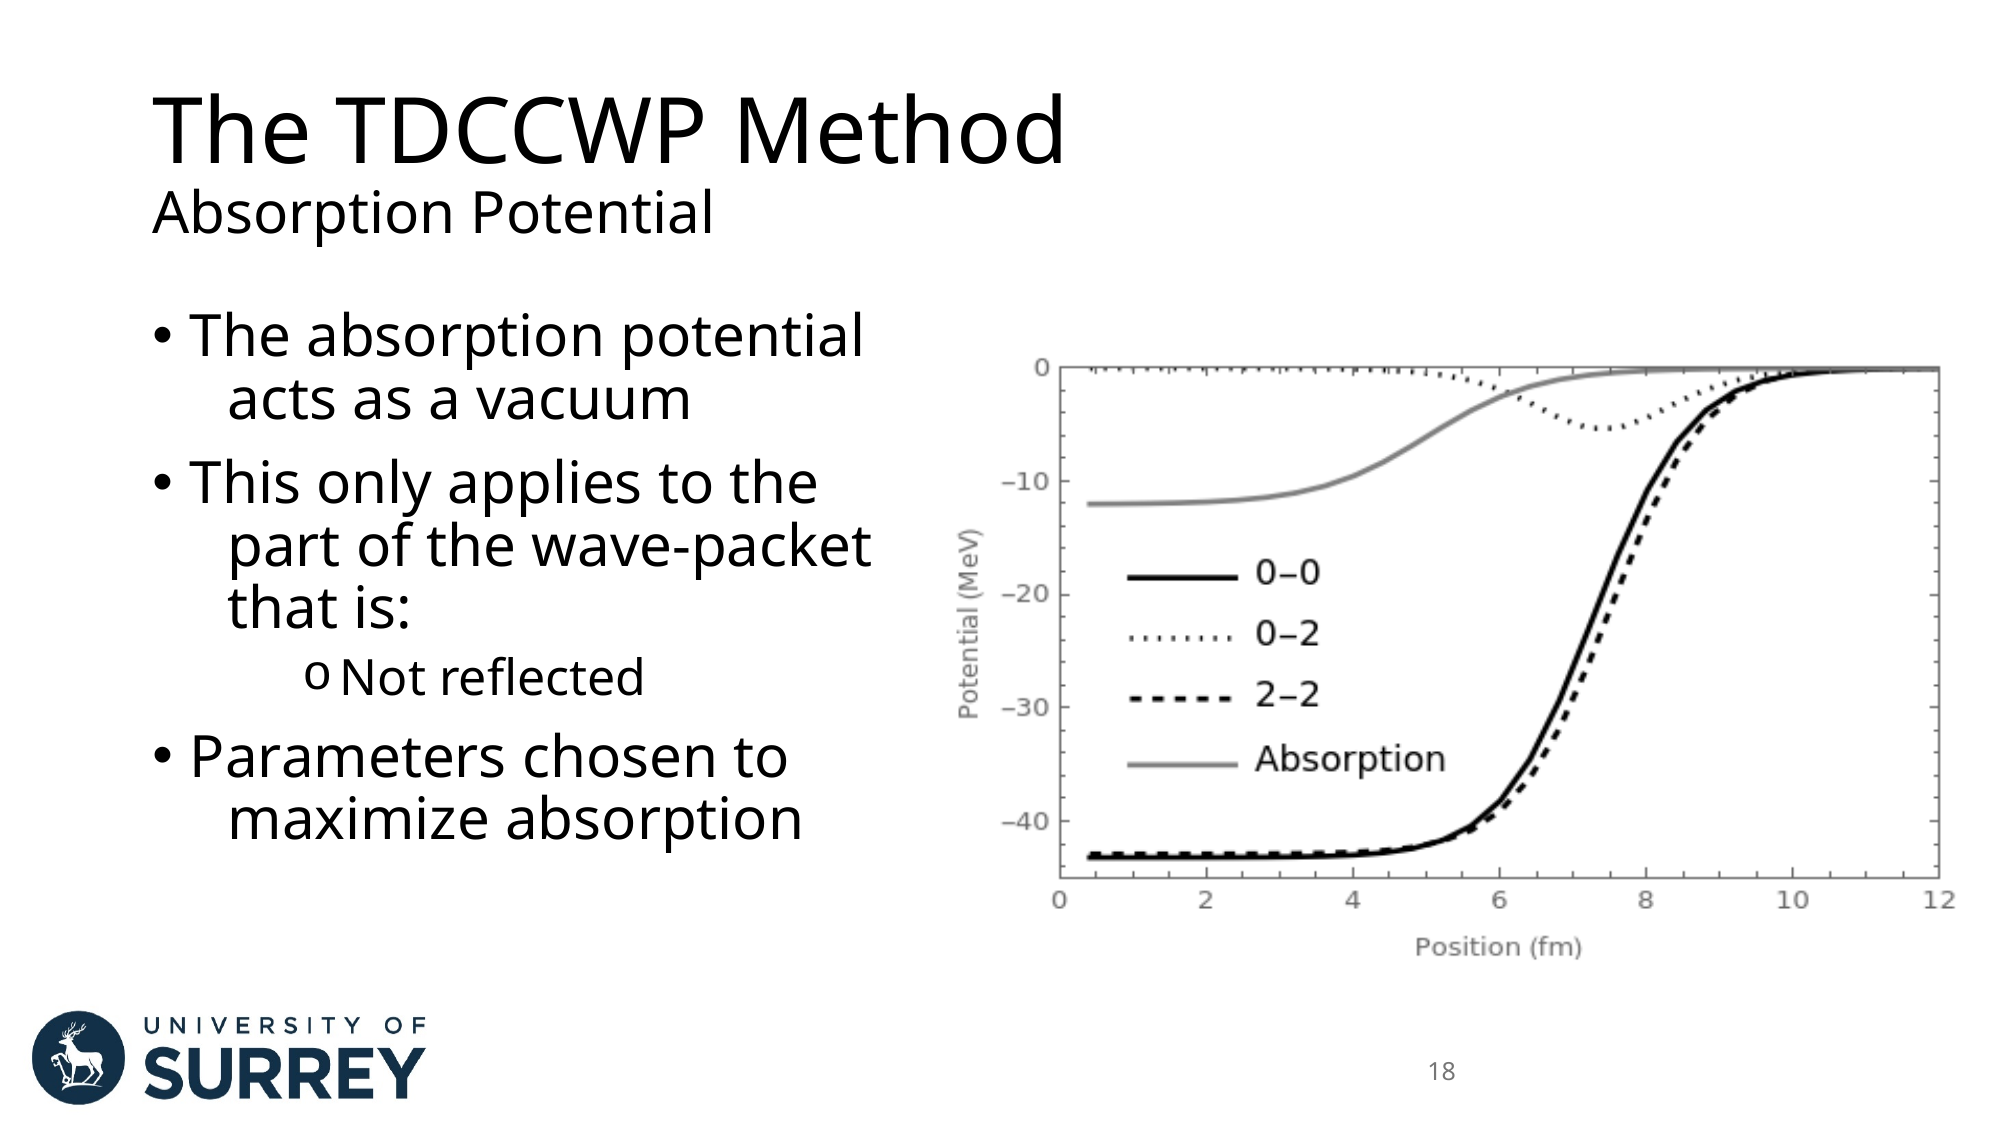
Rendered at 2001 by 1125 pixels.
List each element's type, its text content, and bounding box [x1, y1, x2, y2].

picture [0, 993, 461, 1125]
picture [953, 348, 1964, 964]
text_box [1412, 1042, 1863, 1103]
title The TDCCWP Method Absorption Potential [137, 68, 1838, 263]
list The absorption potential acts as a vacuum This only applies to the part of the wave-packet that is: Not reflected Parameters chosen to maximize absorption [137, 299, 914, 1013]
